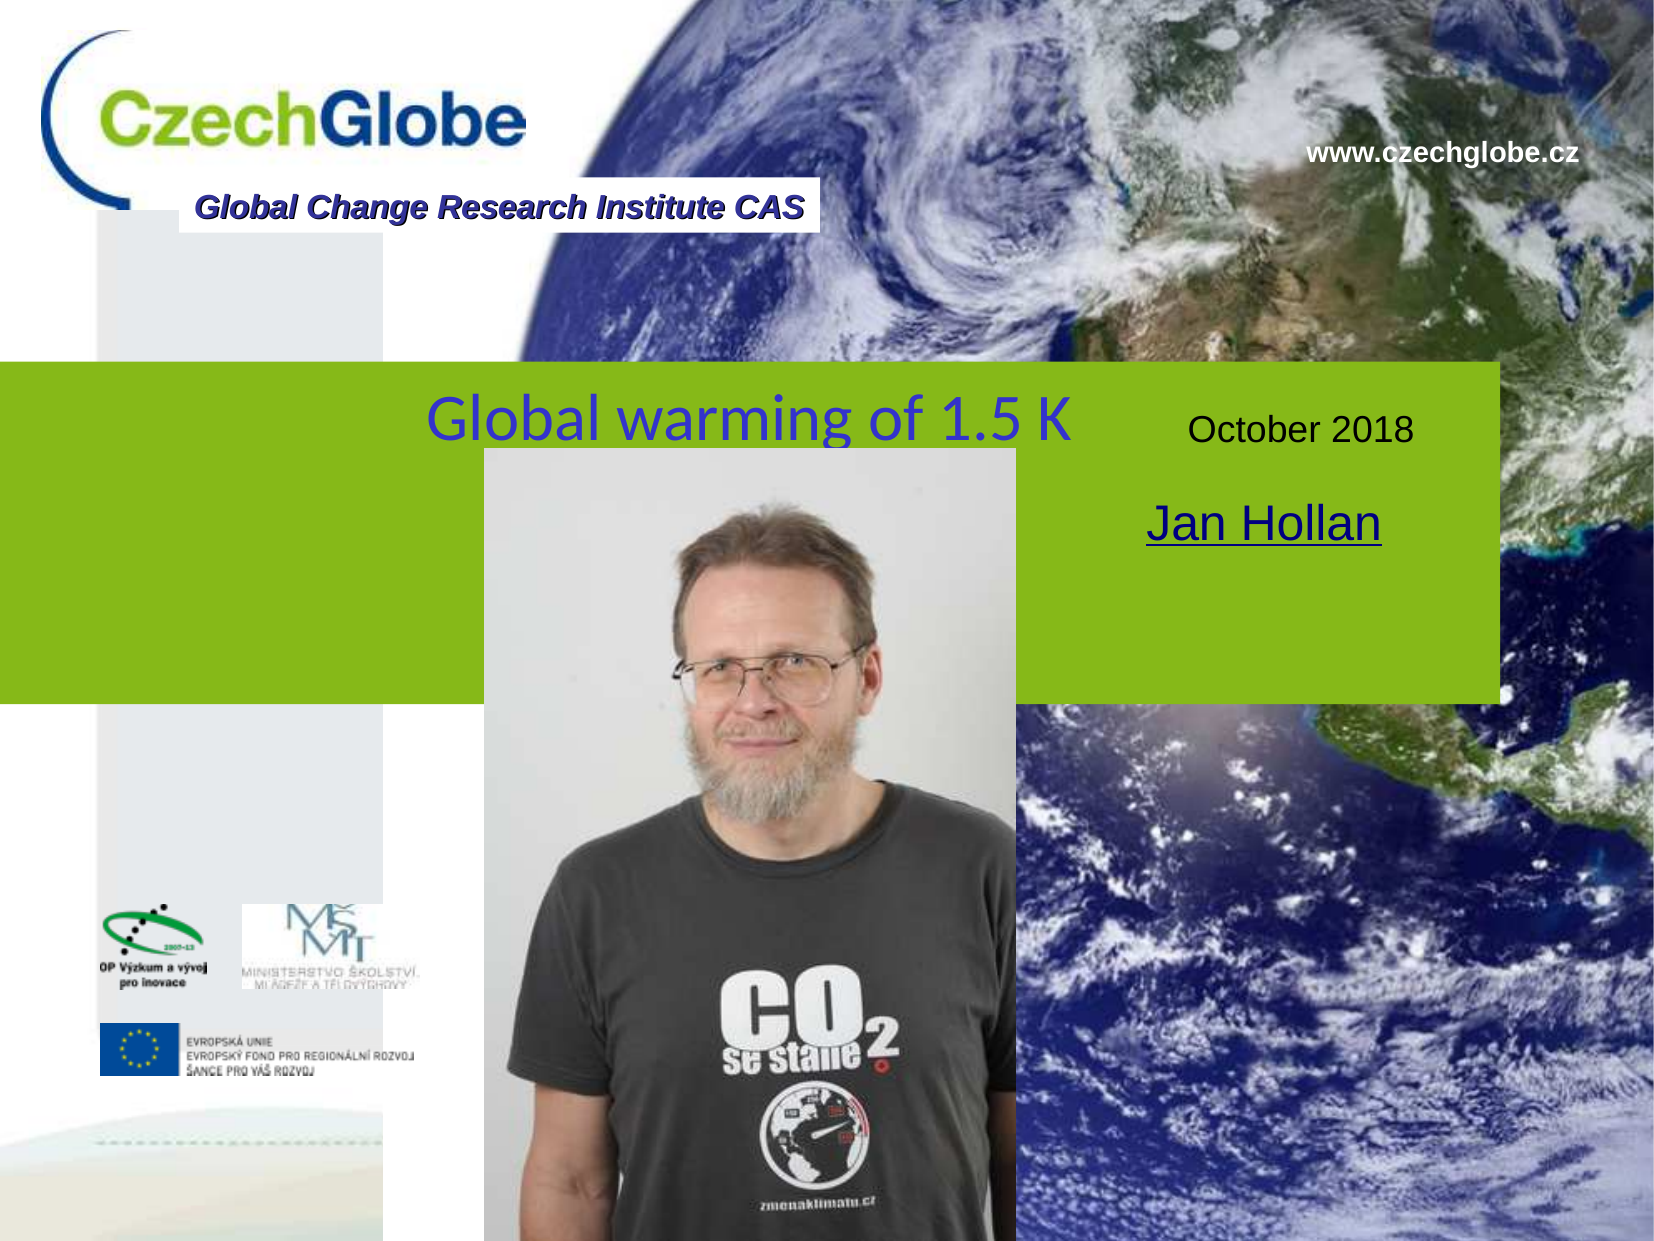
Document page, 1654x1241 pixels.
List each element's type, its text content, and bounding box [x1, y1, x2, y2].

text_box www.czechglobe.cz [1071, 125, 1595, 212]
text_box Jan Hollan [980, 488, 1538, 685]
picture [0, 0, 1654, 1241]
text_box Global Change Research Institute CAS [179, 177, 820, 233]
title Global warming of 1.5 K [23, 377, 1477, 449]
text_box October 2018 [307, 401, 1430, 470]
